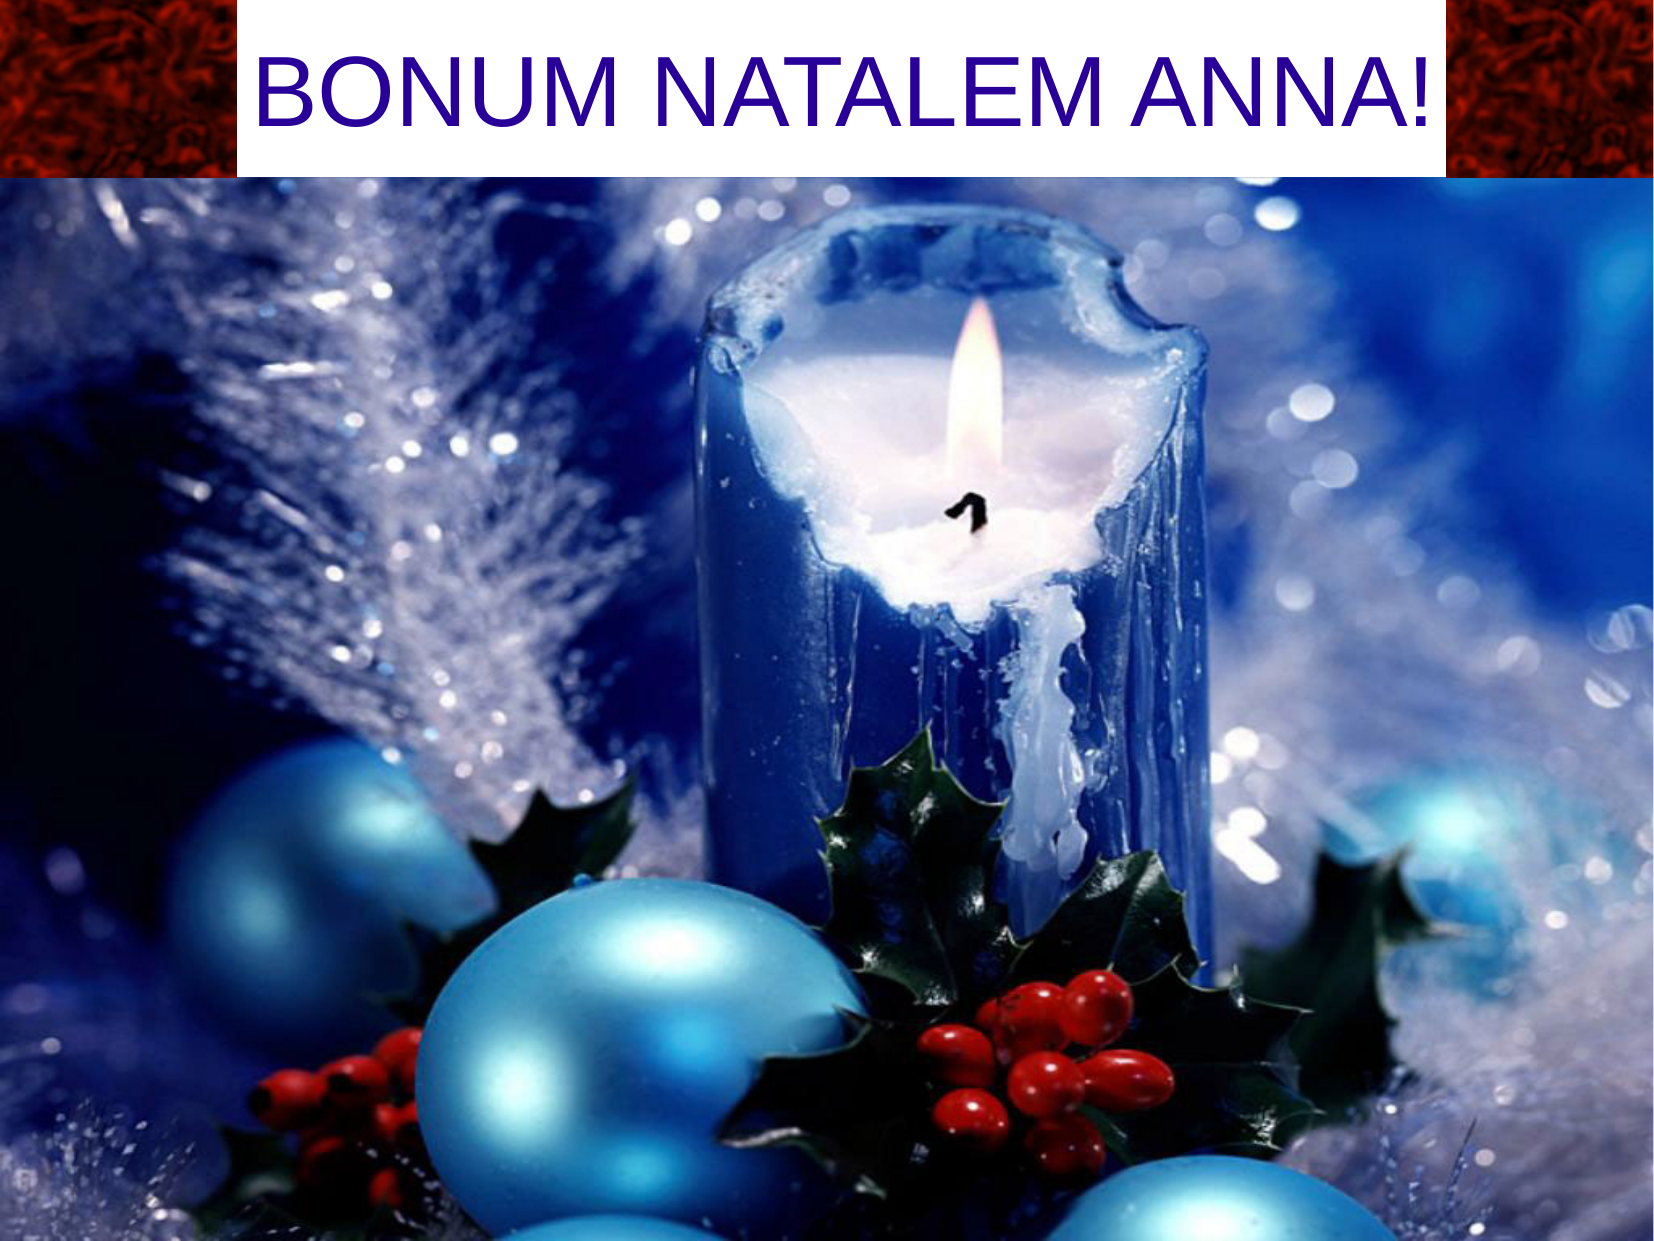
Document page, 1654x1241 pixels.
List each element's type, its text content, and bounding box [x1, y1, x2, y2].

picture [0, 0, 1654, 1241]
title BONUM NATALEM ANNA! [237, 0, 1446, 148]
